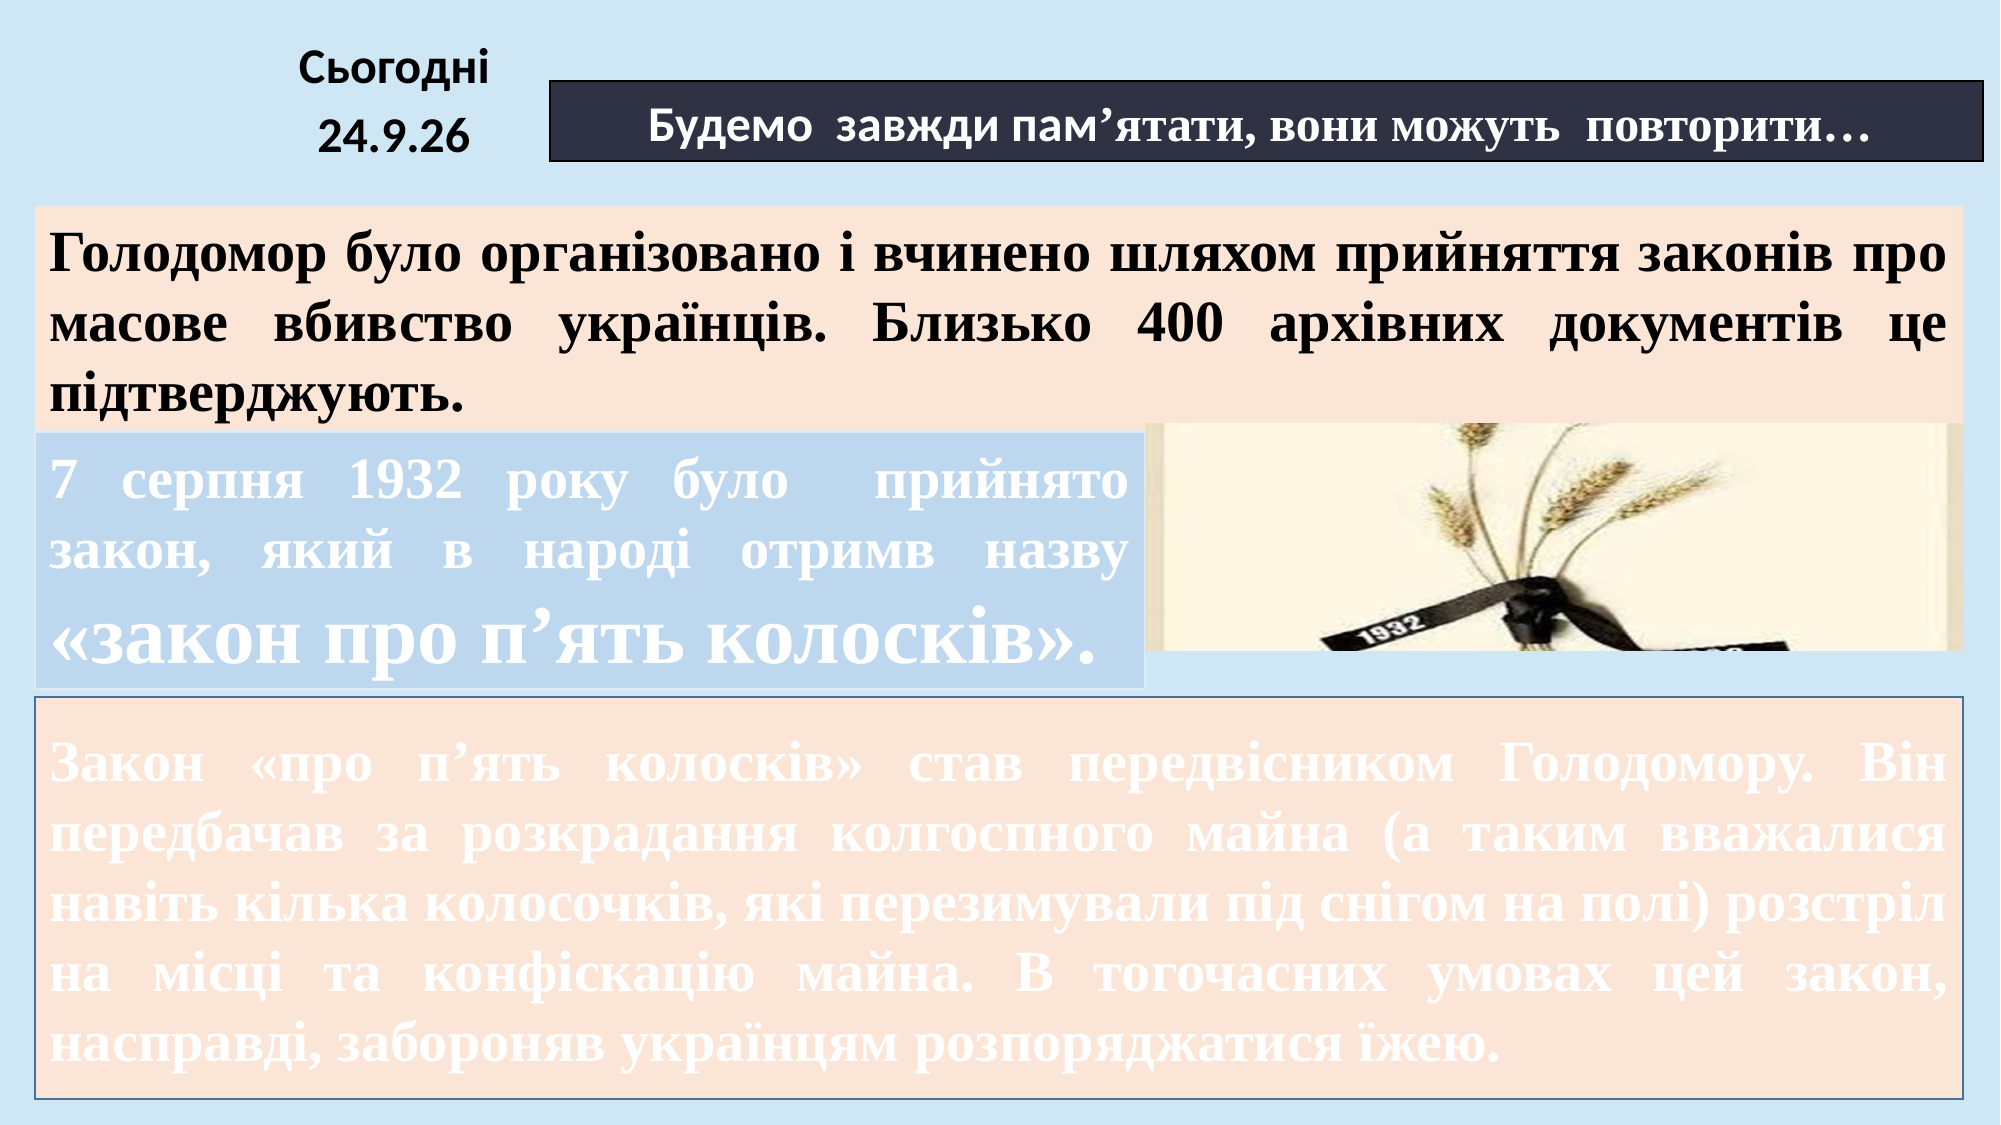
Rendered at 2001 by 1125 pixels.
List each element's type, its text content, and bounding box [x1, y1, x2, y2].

picture [1145, 423, 1964, 651]
text_box Голодомор було організовано і вчинено шляхом прийняття законів про масове вбивство українців. Близько 400 архівних документів це підтверджують. [34, 205, 1964, 431]
text_box Сьогодні [284, 26, 535, 101]
text_box 7 серпня 1932 року було прийнято закон, який в народі отримв назву «закон про п’ять колосків». [34, 431, 1145, 689]
text_box Закон «про п’ять колосків» став передвісником Голодомору. Він передбачав за розкрадання колгоспного майна (а таким вважалися навіть кілька колосочків, які перезимували під снігом на полі) розстріл на місці та конфіскацію майна. В тогочасних умовах цей закон, насправді, забороняв українцям розпоряджатися їжею. [34, 697, 1964, 1099]
text_box 20.1.24 [263, 101, 524, 164]
text_box Будемо завжди пам’ятати, вони можуть повторити… [550, 81, 1983, 161]
